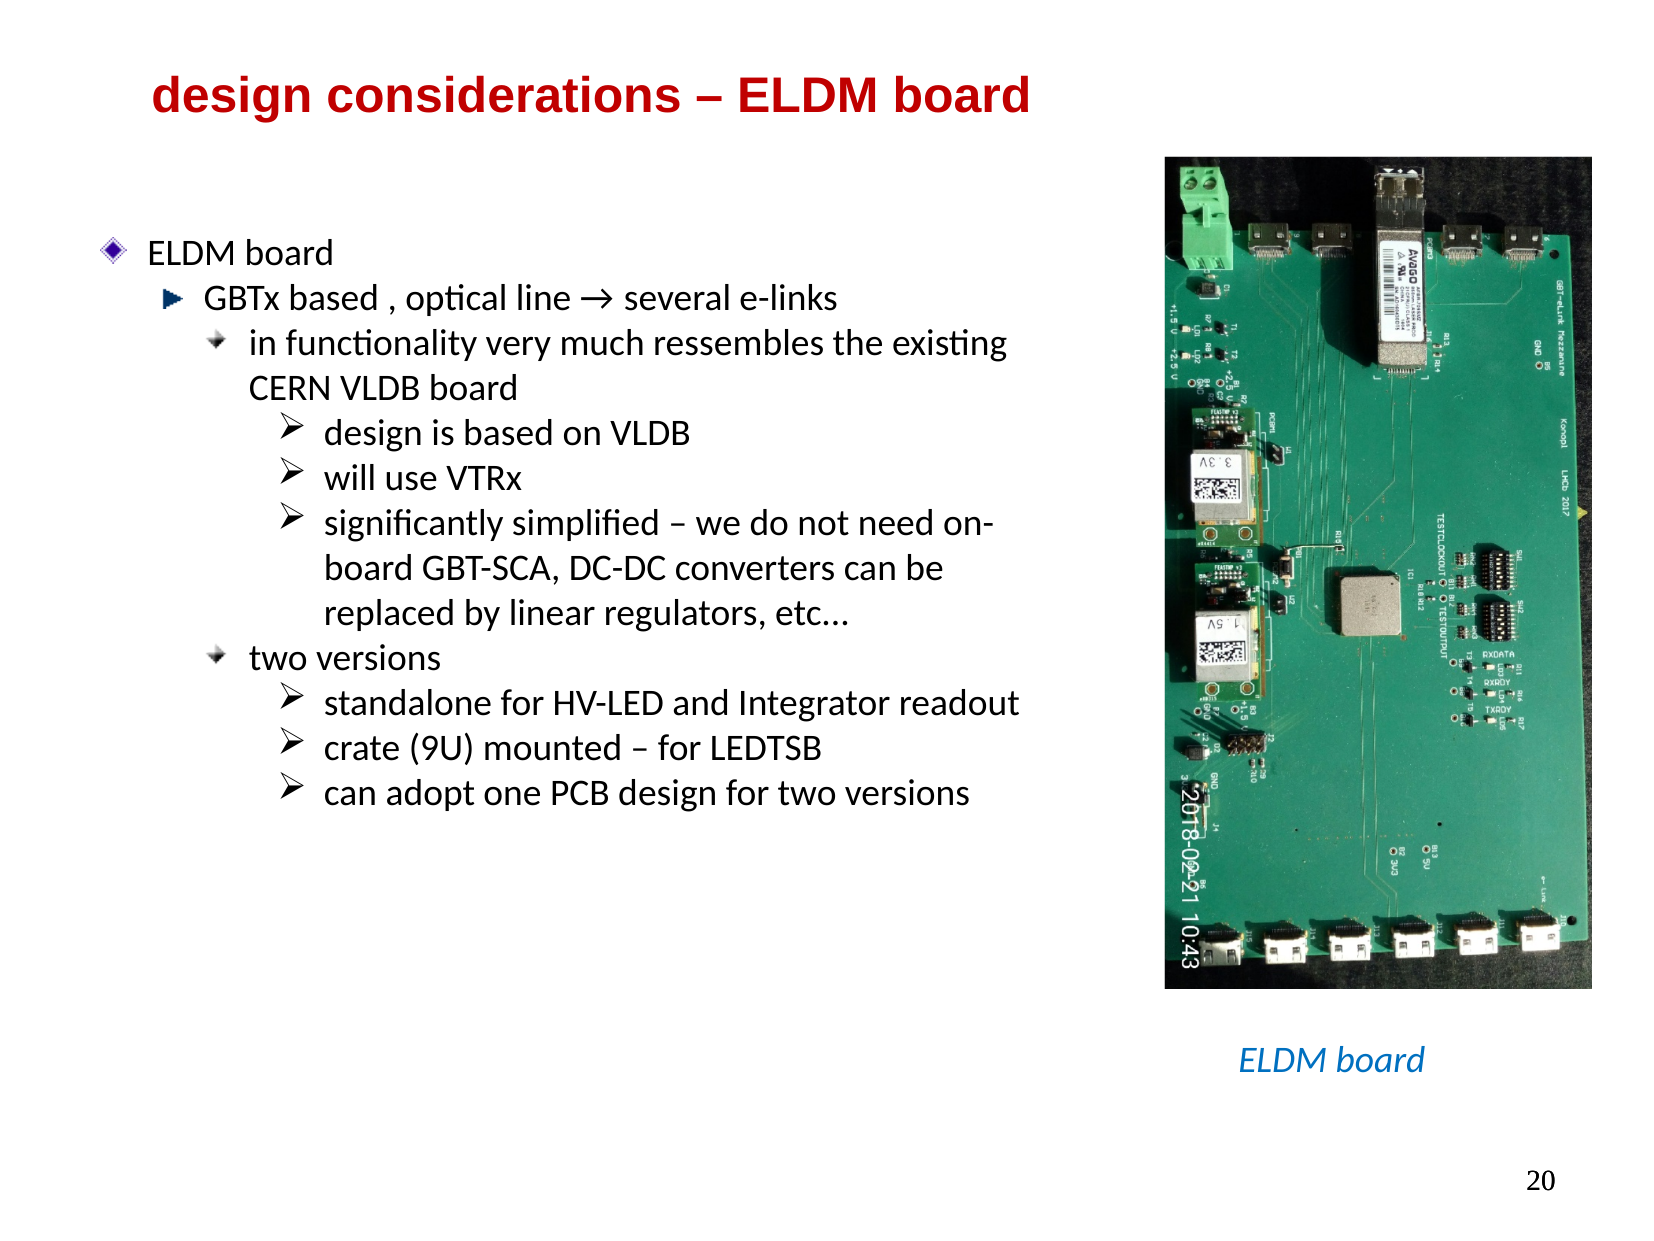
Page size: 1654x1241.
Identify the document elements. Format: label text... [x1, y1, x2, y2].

picture [156, 282, 183, 309]
picture [100, 237, 127, 264]
picture [202, 327, 229, 354]
picture [202, 642, 229, 669]
text_box ELDM board [1223, 1027, 1441, 1088]
text_box ELDM board GBTx based , optical line → several e-links in functionality very much ressembles the existing CERN VLDB board design is based on VLDB will use VTRx significantly simplified – we do not need on-board GBT-SCA, DC-DC converters can be replaced by linear regulators, etc... two versions standalone for HV-LED and Integrator readout crate (9U) mounted – for LEDTSB can adopt one PCB design for two versions [85, 220, 1089, 821]
slide_number <numéro> [1185, 1153, 1571, 1241]
picture [1164, 156, 1592, 989]
text_box design considerations – ELDM board [136, 55, 1047, 130]
